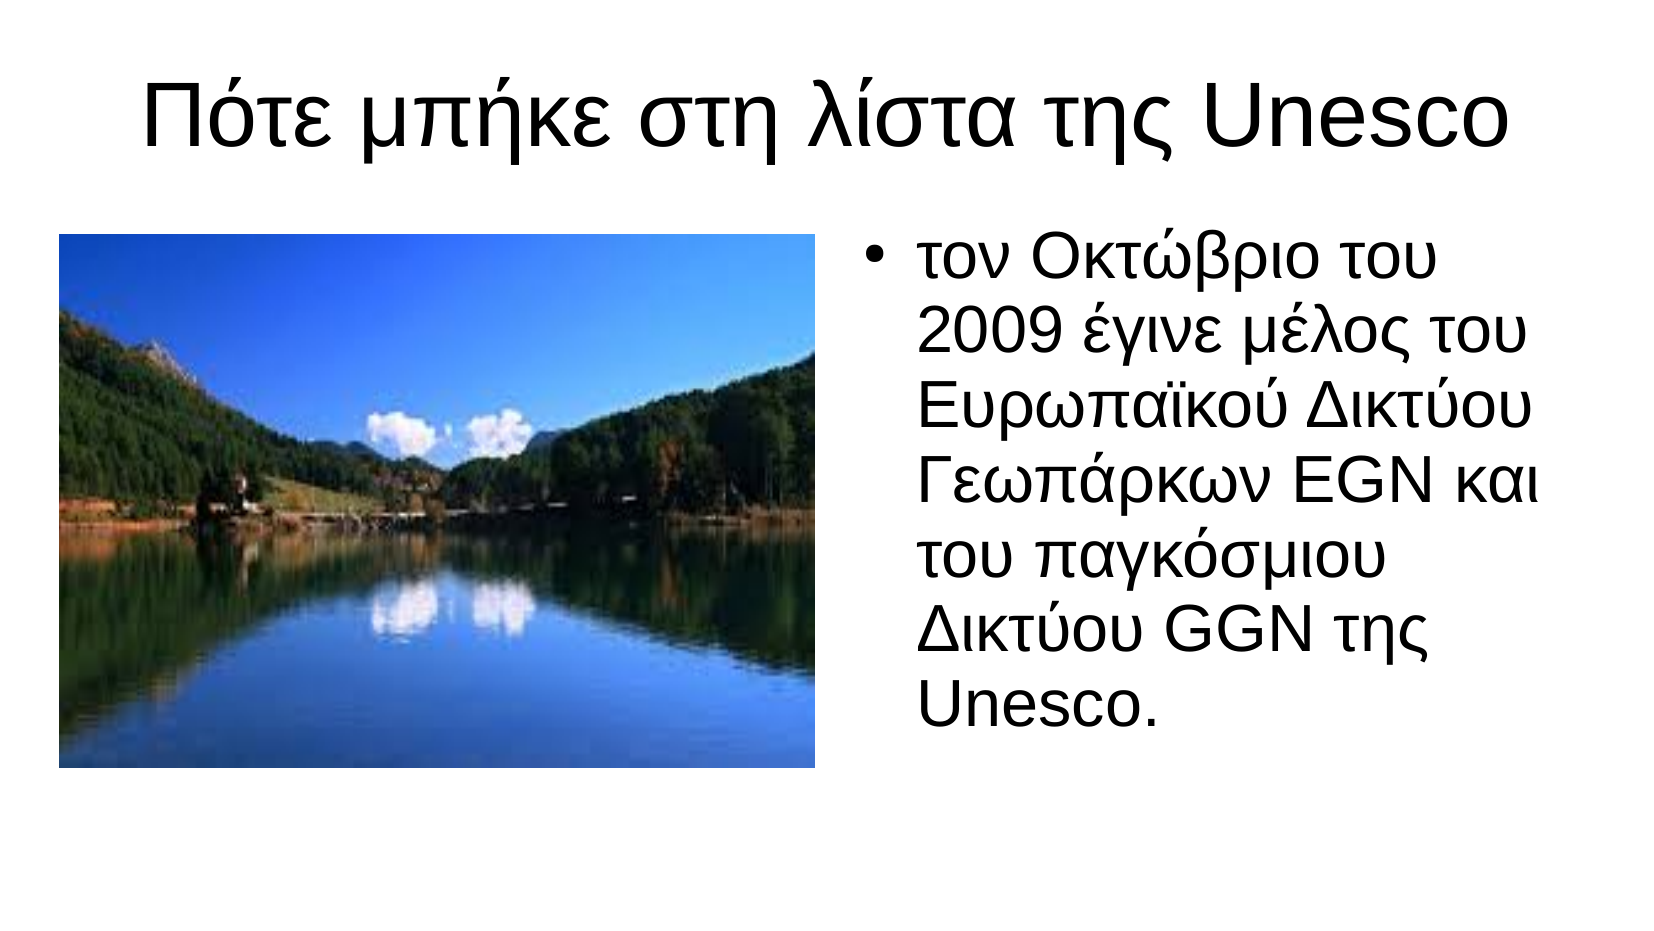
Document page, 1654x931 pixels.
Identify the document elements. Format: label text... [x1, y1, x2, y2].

title Πότε μπήκε στη λίστα της Unesco [82, 37, 1571, 193]
picture [59, 234, 815, 768]
list τον Οκτώβριο του 2009 έγινε μέλος του Ευρωπαϊκού Δικτύου Γεωπάρκων EGN και του παγκόσμιου Δικτύου GGN της Unesco. [845, 217, 1572, 758]
